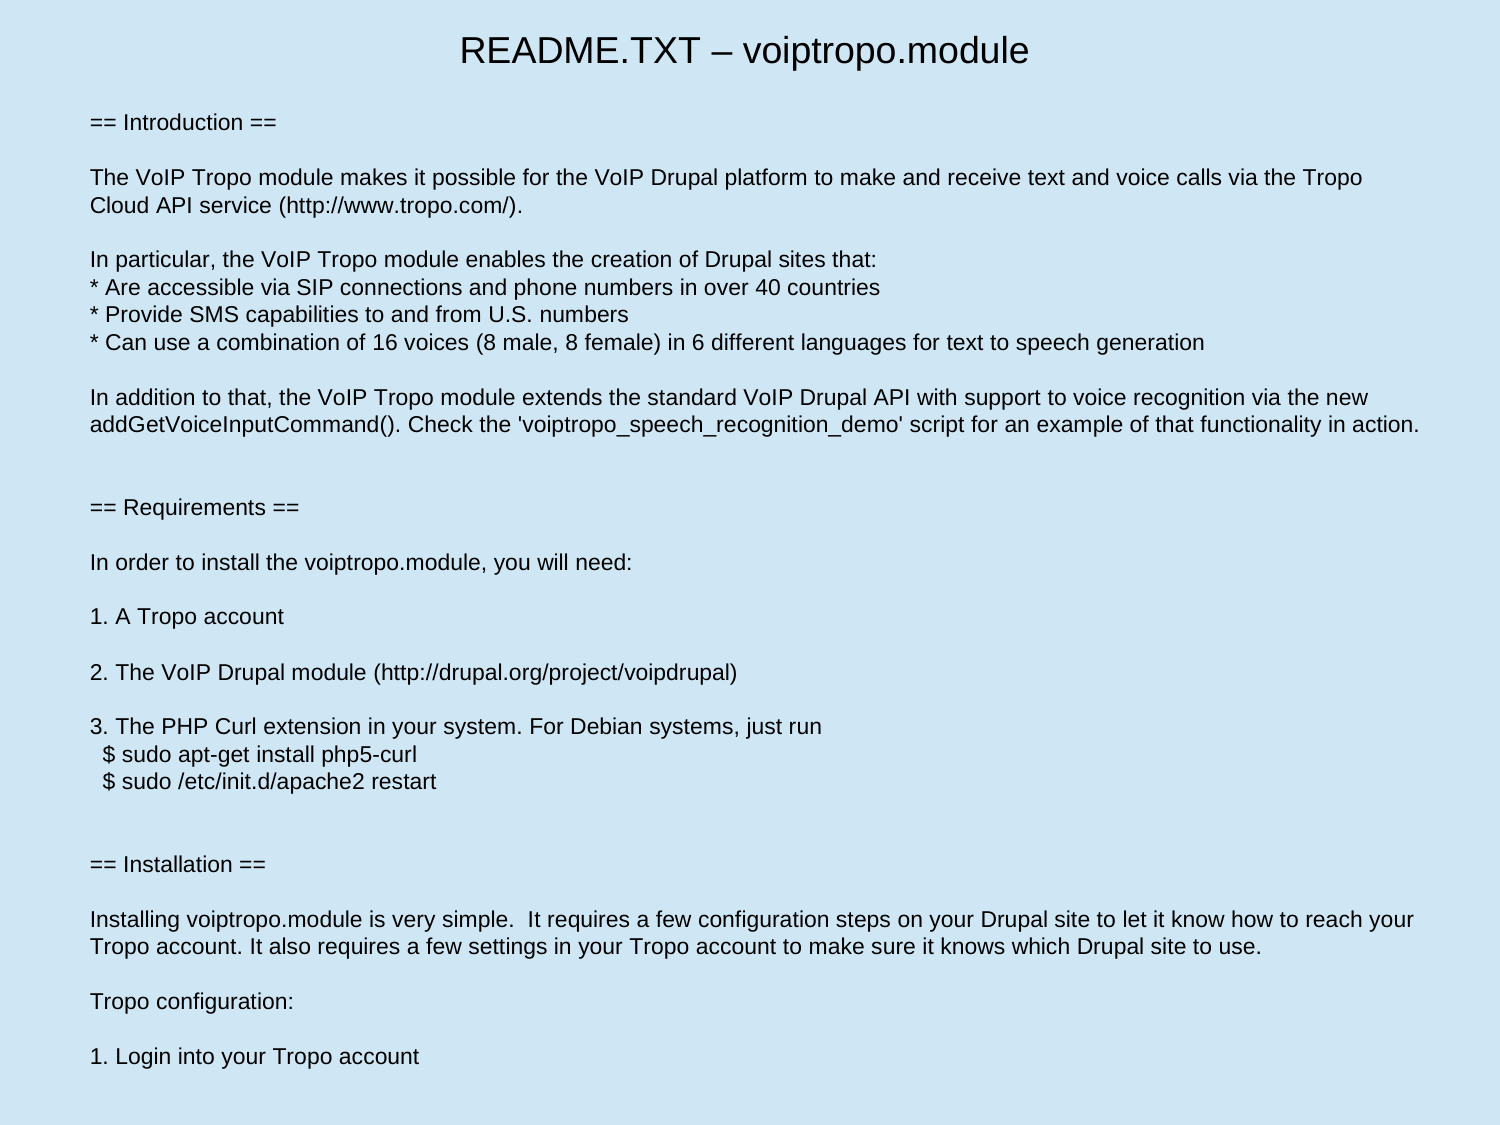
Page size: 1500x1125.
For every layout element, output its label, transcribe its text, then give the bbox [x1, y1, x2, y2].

text_box README.TXT – voiptropo.module [120, 18, 1381, 45]
text_box == Introduction == The VoIP Tropo module makes it possible for the VoIP Drupal platform to make and receive text and voice calls via the Tropo Cloud API service (http://www.tropo.com/). In particular, the VoIP Tropo module enables the creation of Drupal sites that: * Are accessible via SIP connections and phone numbers in over 40 countries * Provide SMS capabilities to and from U.S. numbers * Can use a combination of 16 voices (8 male, 8 female) in 6 different languages for text to speech generation In addition to that, the VoIP Tropo module extends the standard VoIP Drupal API with support to voice recognition via the new addGetVoiceInputCommand(). Check the 'voiptropo_speech_recognition_demo' script for an example of that functionality in action. == Requirements == In order to install the voiptropo.module, you will need: 1. A Tropo account 2. The VoIP Drupal module (http://drupal.org/project/voipdrupal) 3. The PHP Curl extension in your system. For Debian systems, just run $ sudo apt-get install php5-curl $ sudo /etc/init.d/apache2 restart == Installation == Installing voiptropo.module is very simple. It requires a few configuration steps on your Drupal site to let it know how to reach your Tropo account. It also requires a few settings in your Tropo account to make sure it knows which Drupal site to use. Tropo configuration: 1. Login into your Tropo account [75, 45, 1441, 1096]
